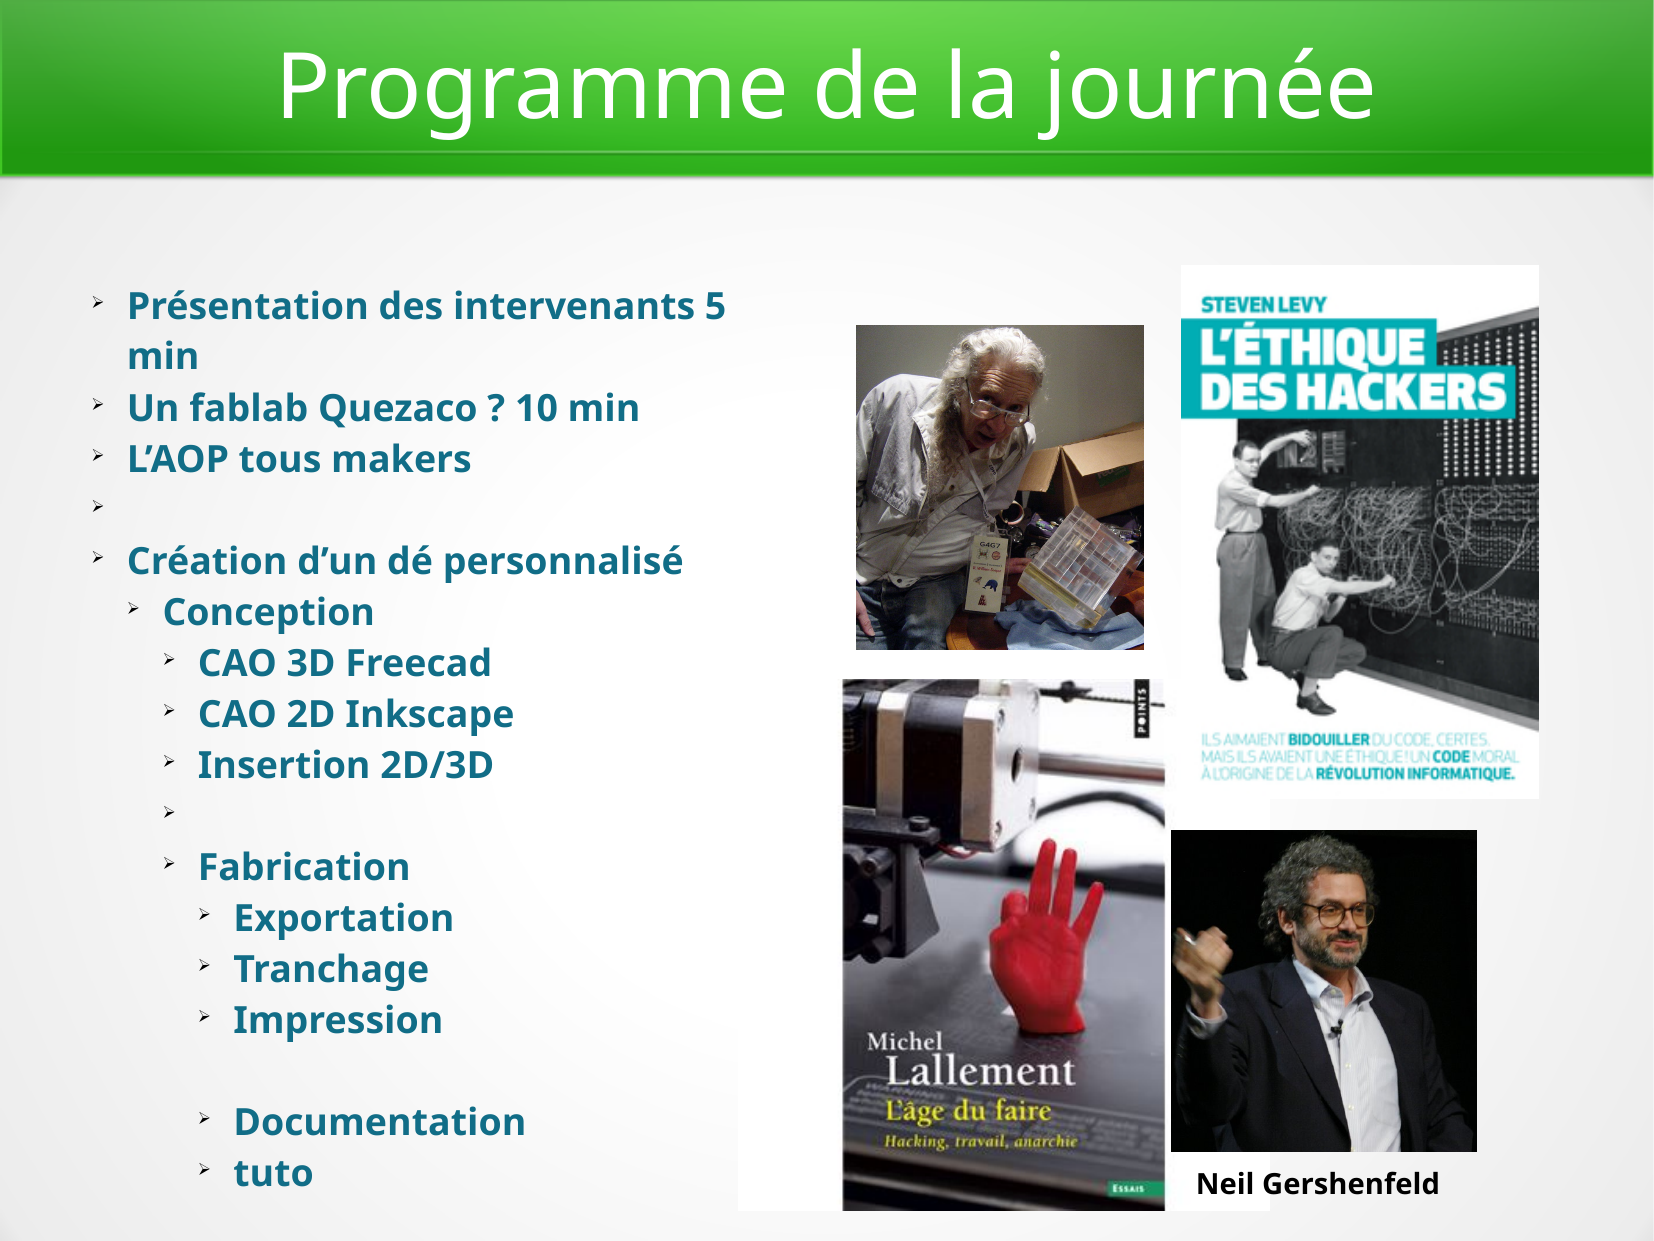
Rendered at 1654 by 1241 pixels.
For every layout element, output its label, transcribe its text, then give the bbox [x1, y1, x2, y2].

picture [0, 0, 1654, 1241]
title Programme de la journée [82, 11, 1571, 154]
text_box Neil Gershenfeld [1181, 1155, 1575, 1241]
text_box Présentation des intervenants 5 min Un fablab Quezaco ? 10 min L’AOP tous makers Création d’un dé personnalisé Conception CAO 3D Freecad CAO 2D Inkscape Insertion 2D/3D Fabrication Exportation Tranchage Impression Documentation tuto [76, 271, 804, 1138]
